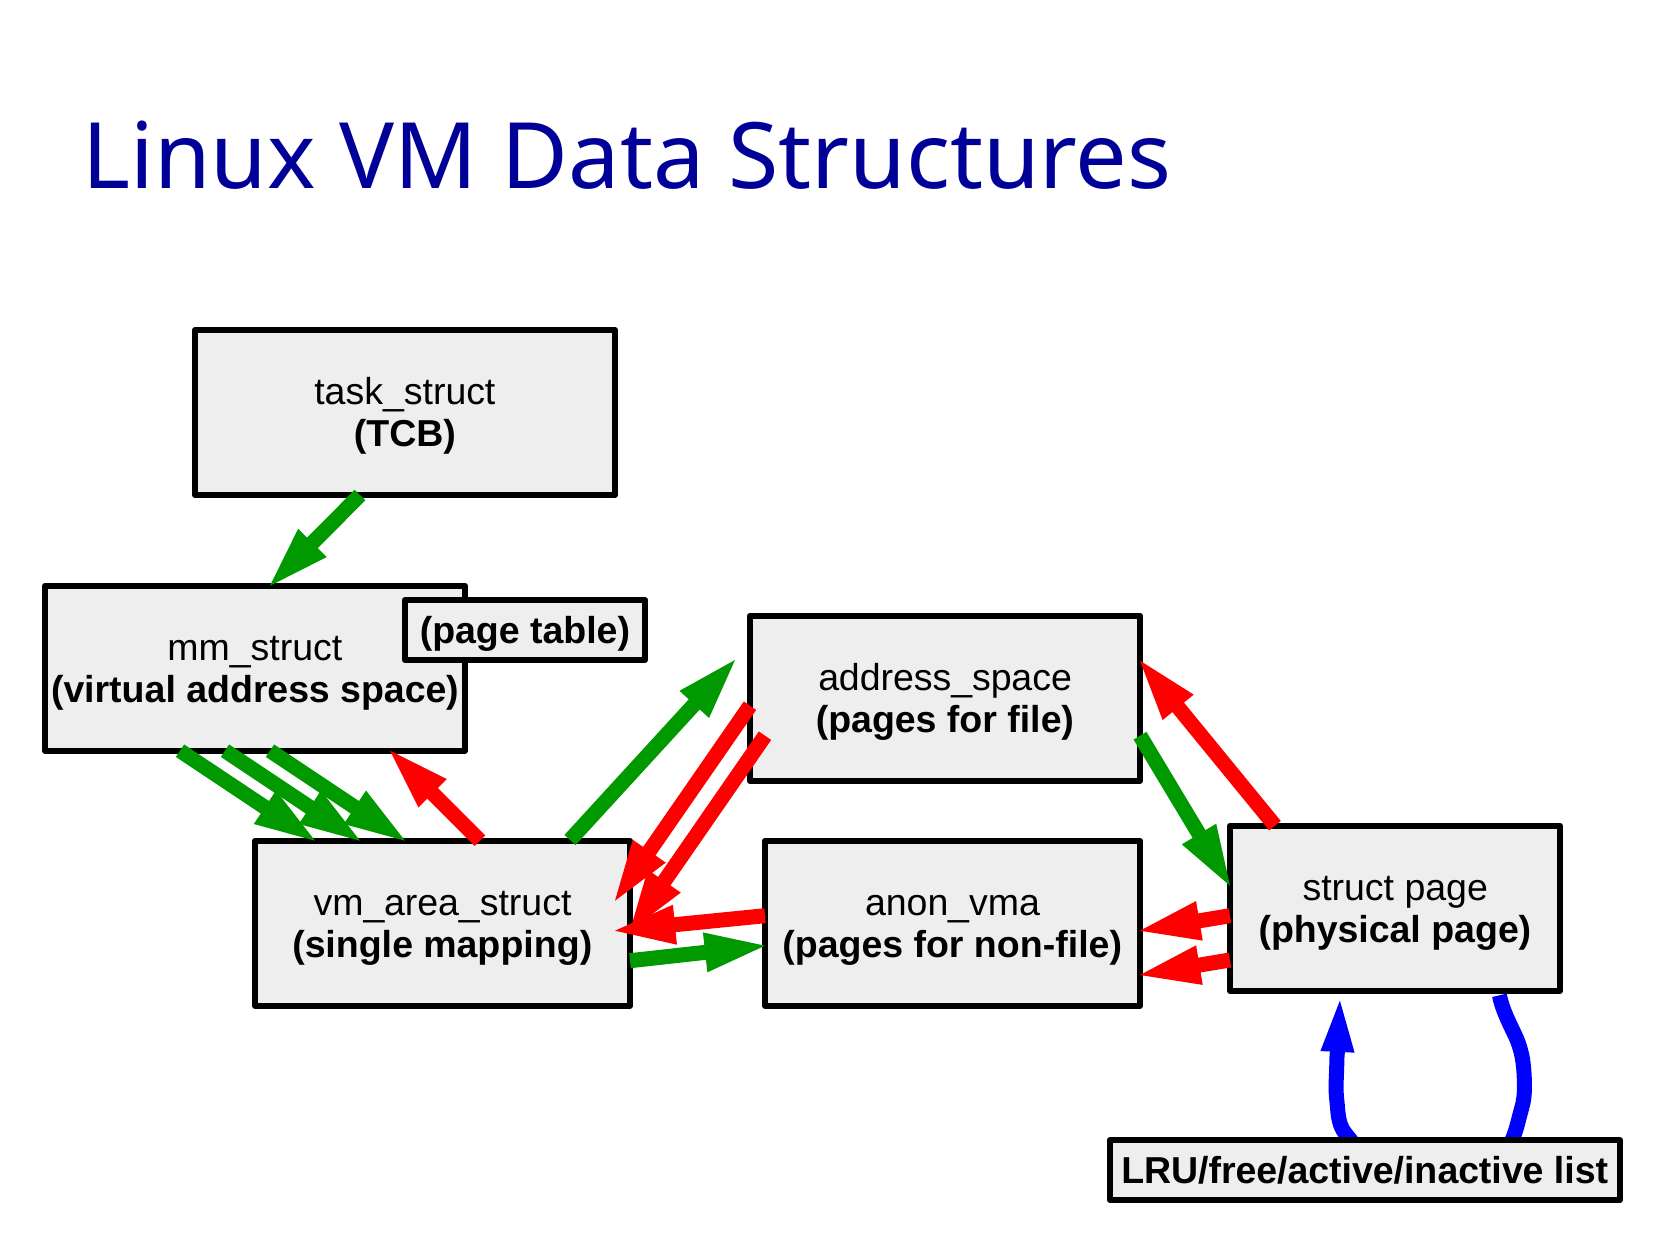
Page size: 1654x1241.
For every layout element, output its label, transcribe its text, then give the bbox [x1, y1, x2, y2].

text_box vm_area_struct (single mapping) [255, 840, 631, 1006]
text_box (page table) [405, 600, 646, 661]
text_box task_struct (TCB) [195, 330, 616, 496]
text_box address_space (pages for file) [750, 615, 1141, 781]
text_box anon_vma (pages for non-file) [765, 840, 1141, 1006]
text_box struct page (physical page) [1230, 825, 1561, 991]
title Linux VM Data Structures [82, 49, 1571, 257]
text_box mm_struct (virtual address space) [45, 585, 466, 751]
text_box LRU/free/active/inactive list [1110, 1140, 1621, 1201]
